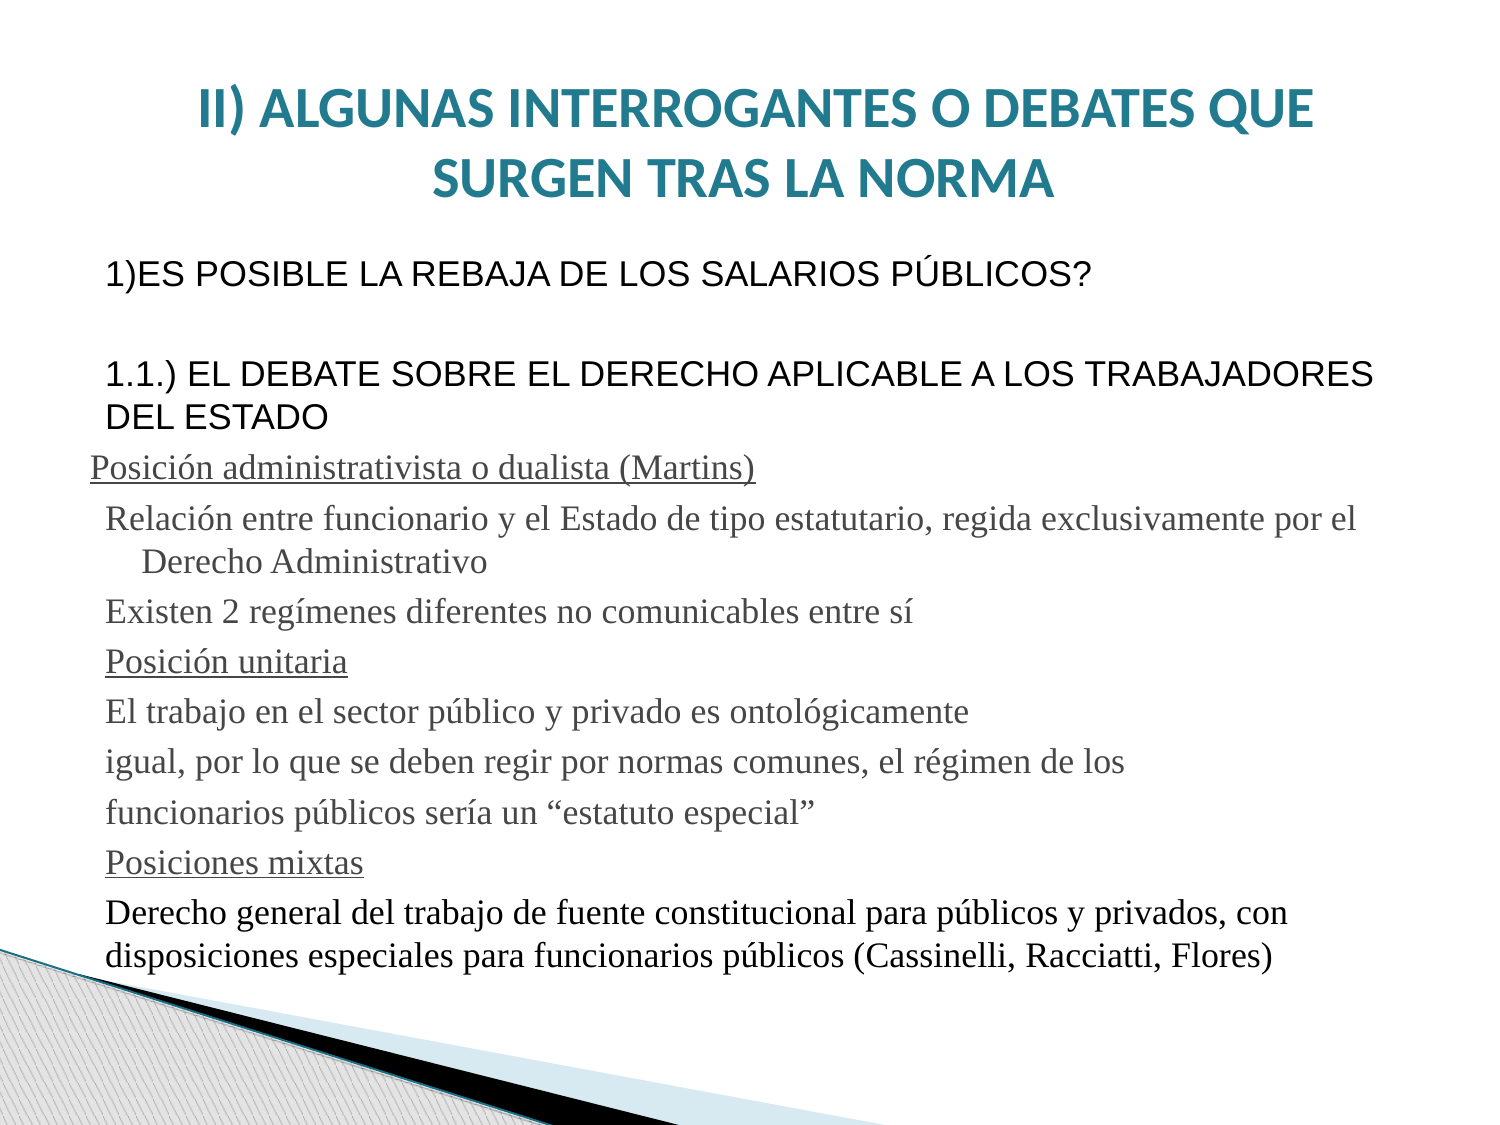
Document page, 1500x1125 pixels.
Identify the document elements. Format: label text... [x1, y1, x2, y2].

list 1)ES POSIBLE LA REBAJA DE LOS SALARIOS PÚBLICOS? 1.1.) EL DEBATE SOBRE EL DERECHO APLICABLE A LOS TRABAJADORES DEL ESTADO Posición administrativista o dualista (Martins) Relación entre funcionario y el Estado de tipo estatutario, regida exclusivamente por el Derecho Administrativo Existen 2 regímenes diferentes no comunicables entre sí Posición unitaria El trabajo en el sector público y privado es ontológicamente igual, por lo que se deben regir por normas comunes, el régimen de los funcionarios públicos sería un “estatuto especial” Posiciones mixtas Derecho general del trabajo de fuente constitucional para públicos y privados, con disposiciones especiales para funcionarios públicos (Cassinelli, Racciatti, Flores) [75, 243, 1425, 986]
title II) ALGUNAS INTERROGANTES O DEBATES QUE SURGEN TRAS LA NORMA [75, 45, 1425, 233]
